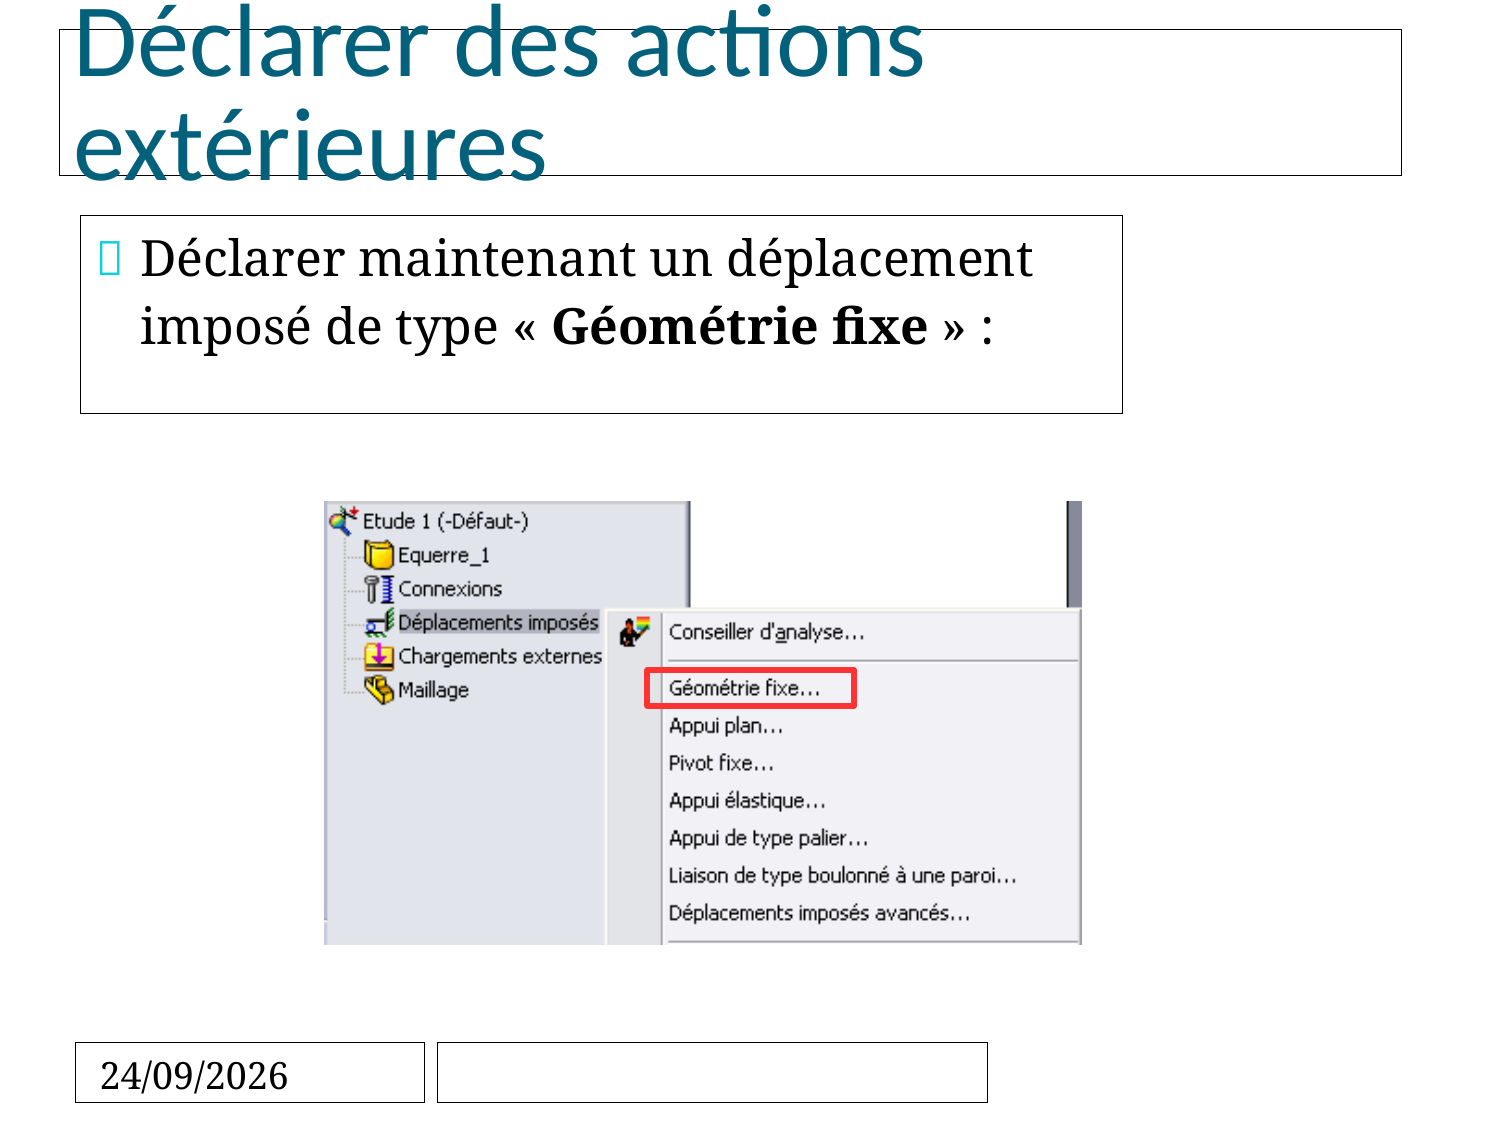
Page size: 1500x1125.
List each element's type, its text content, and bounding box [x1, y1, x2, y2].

picture [324, 501, 1082, 945]
title Déclarer des actions extérieures [59, 29, 1402, 176]
list Déclarer maintenant un déplacement imposé de type « Géométrie fixe » : [80, 215, 1123, 414]
